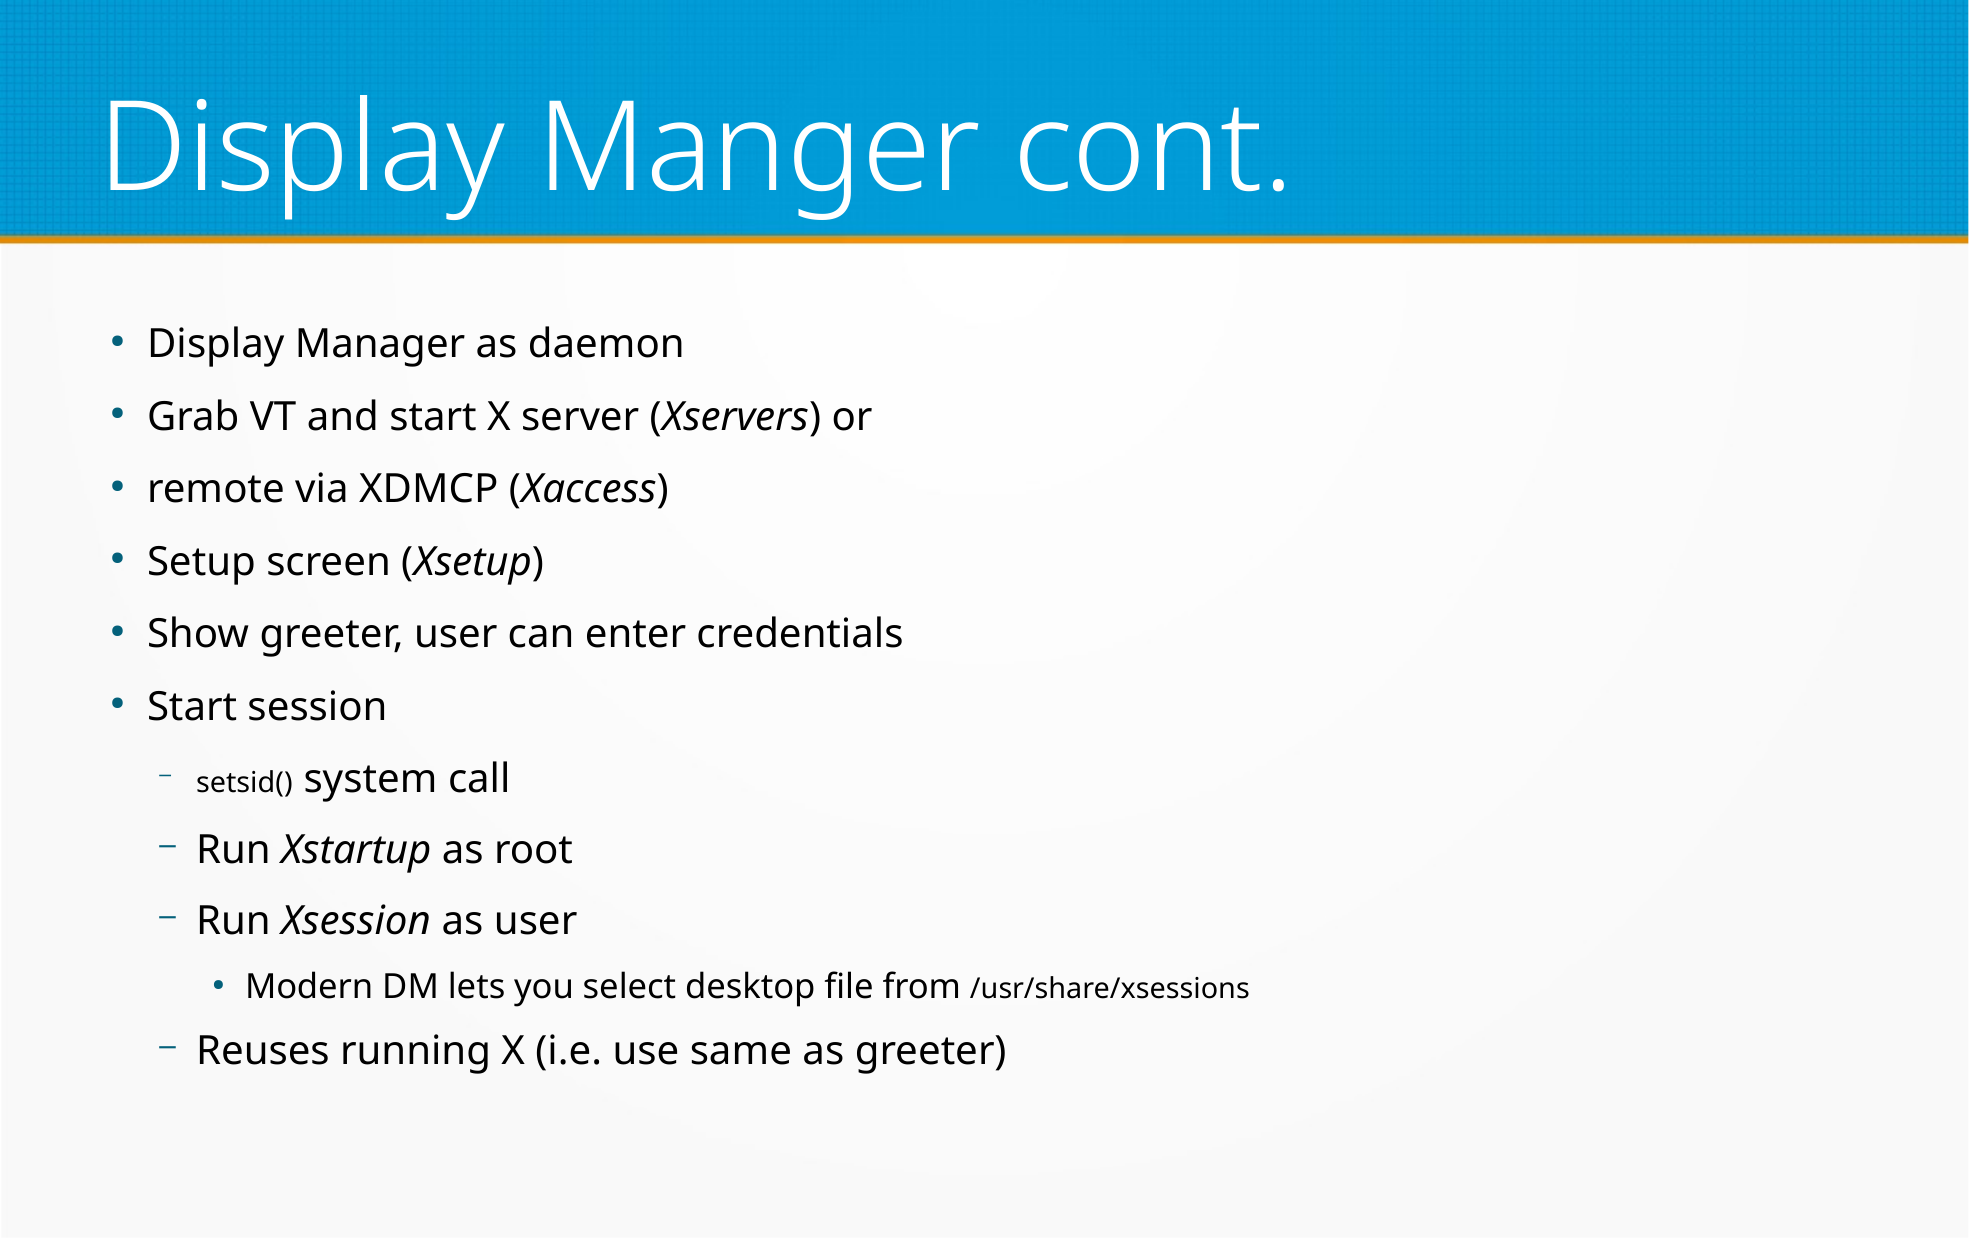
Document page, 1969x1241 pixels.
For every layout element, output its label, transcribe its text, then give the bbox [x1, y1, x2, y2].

title Display Manger cont. [98, 19, 1870, 227]
picture [0, 233, 1969, 1241]
list Display Manager as daemon Grab VT and start X server (Xservers) or remote via XDMCP (Xaccess) Setup screen (Xsetup) Show greeter, user can enter credentials Start session setsid() system call Run Xstartup as root Run Xsession as user Modern DM lets you select desktop file from /usr/share/xsessions Reuses running X (i.e. use same as greeter) [98, 315, 1861, 1081]
